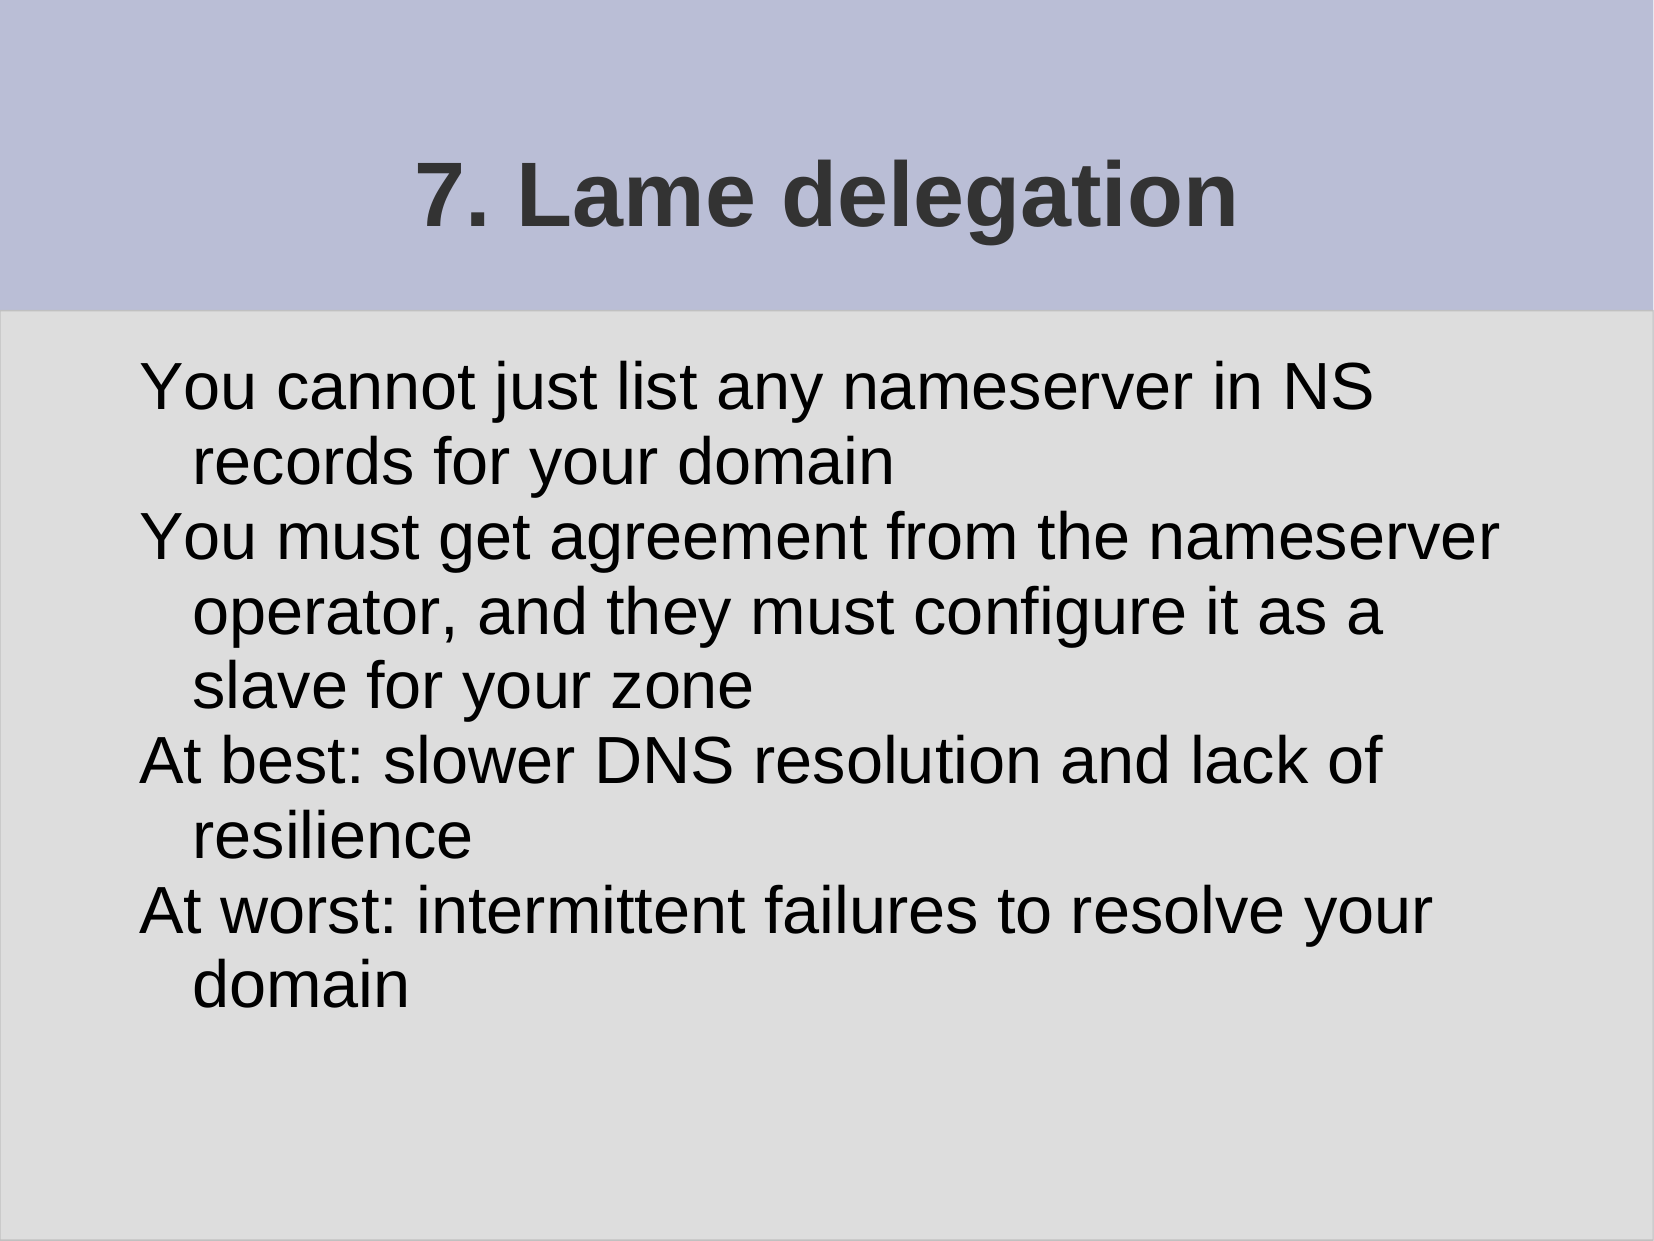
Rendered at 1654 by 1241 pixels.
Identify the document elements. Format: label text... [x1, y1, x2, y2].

list You cannot just list any nameserver in NS records for your domain You must get agreement from the nameserver operator, and they must configure it as a slave for your zone At best: slower DNS resolution and lack of resilience At worst: intermittent failures to resolve your domain [121, 344, 1534, 1127]
title 7. Lame delegation [121, 91, 1534, 299]
